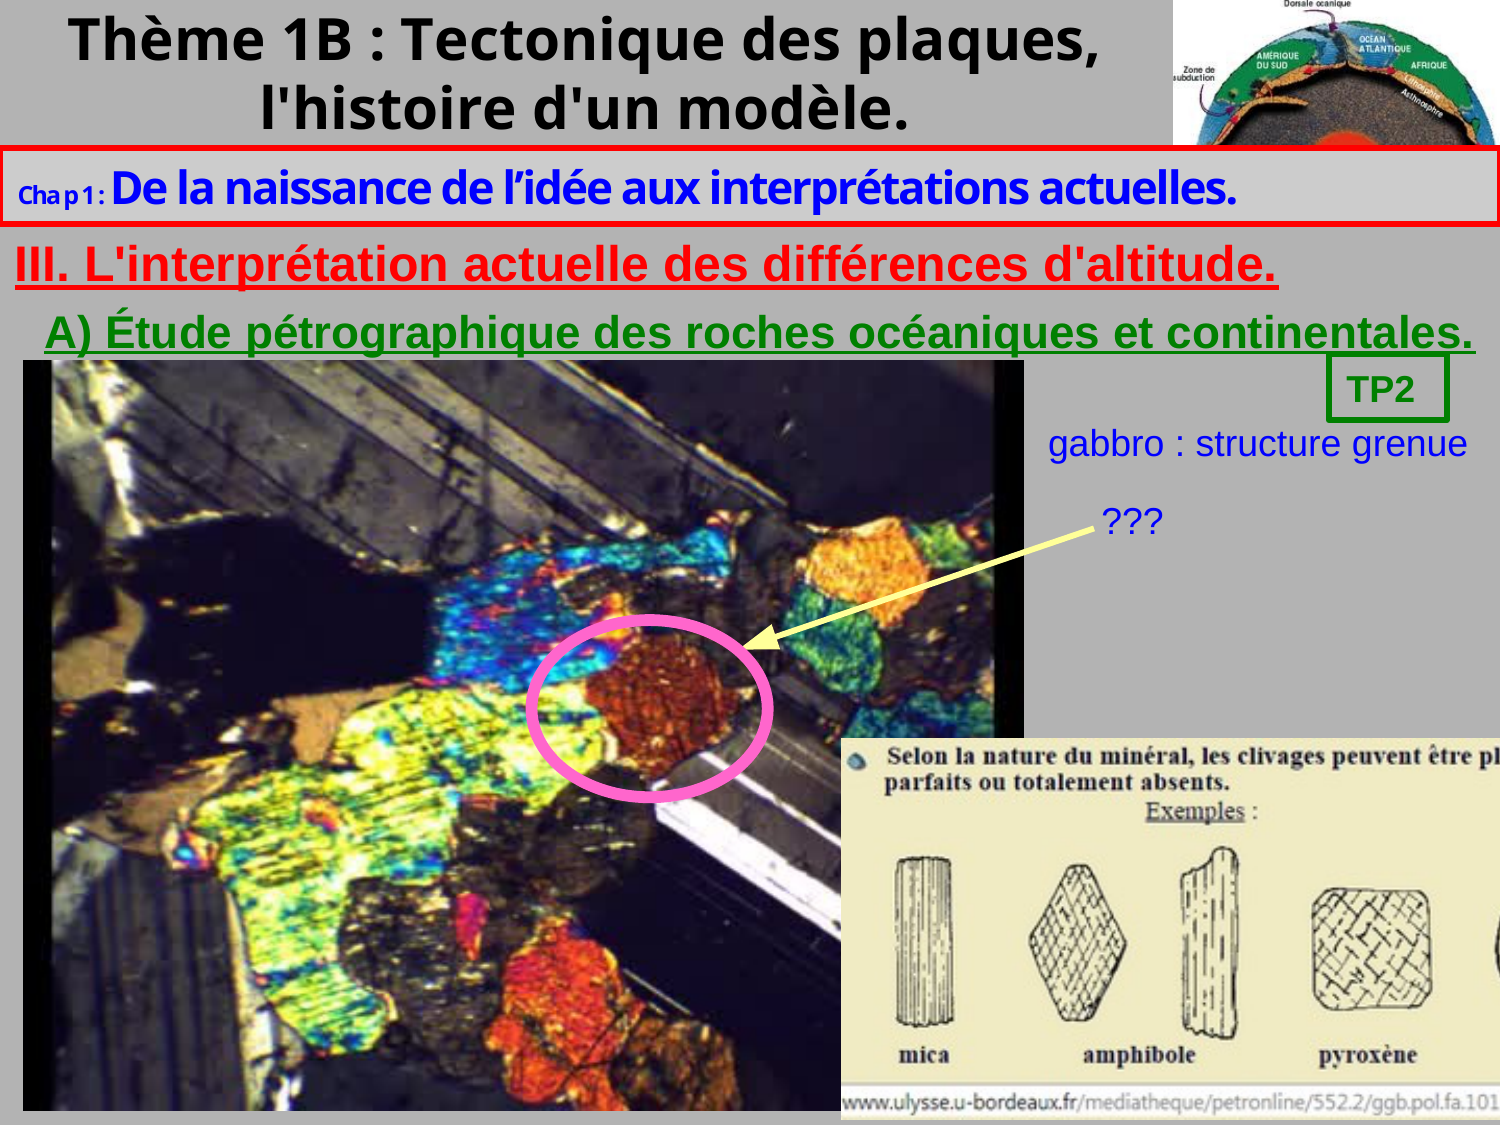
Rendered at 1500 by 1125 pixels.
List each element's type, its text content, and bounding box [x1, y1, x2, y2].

picture [538, 626, 761, 791]
picture [1173, 0, 1500, 147]
text_box Cha p 1 : De la naissance de l’idée aux interprétations actuelles. [0, 147, 1500, 224]
text_box A) Étude pétrographique des roches océaniques et continentales. [29, 295, 1500, 366]
text_box ??? [1086, 490, 1495, 550]
text_box Thème 1B : Tectonique des plaques, l'histoire d'un modèle. [0, 0, 1173, 147]
picture [23, 360, 1500, 1120]
text_box gabbro : structure grenue [1033, 411, 1500, 472]
text_box III. L'interprétation actuelle des différences d'altitude. [0, 224, 1418, 300]
text_box TP2 [1328, 354, 1447, 421]
